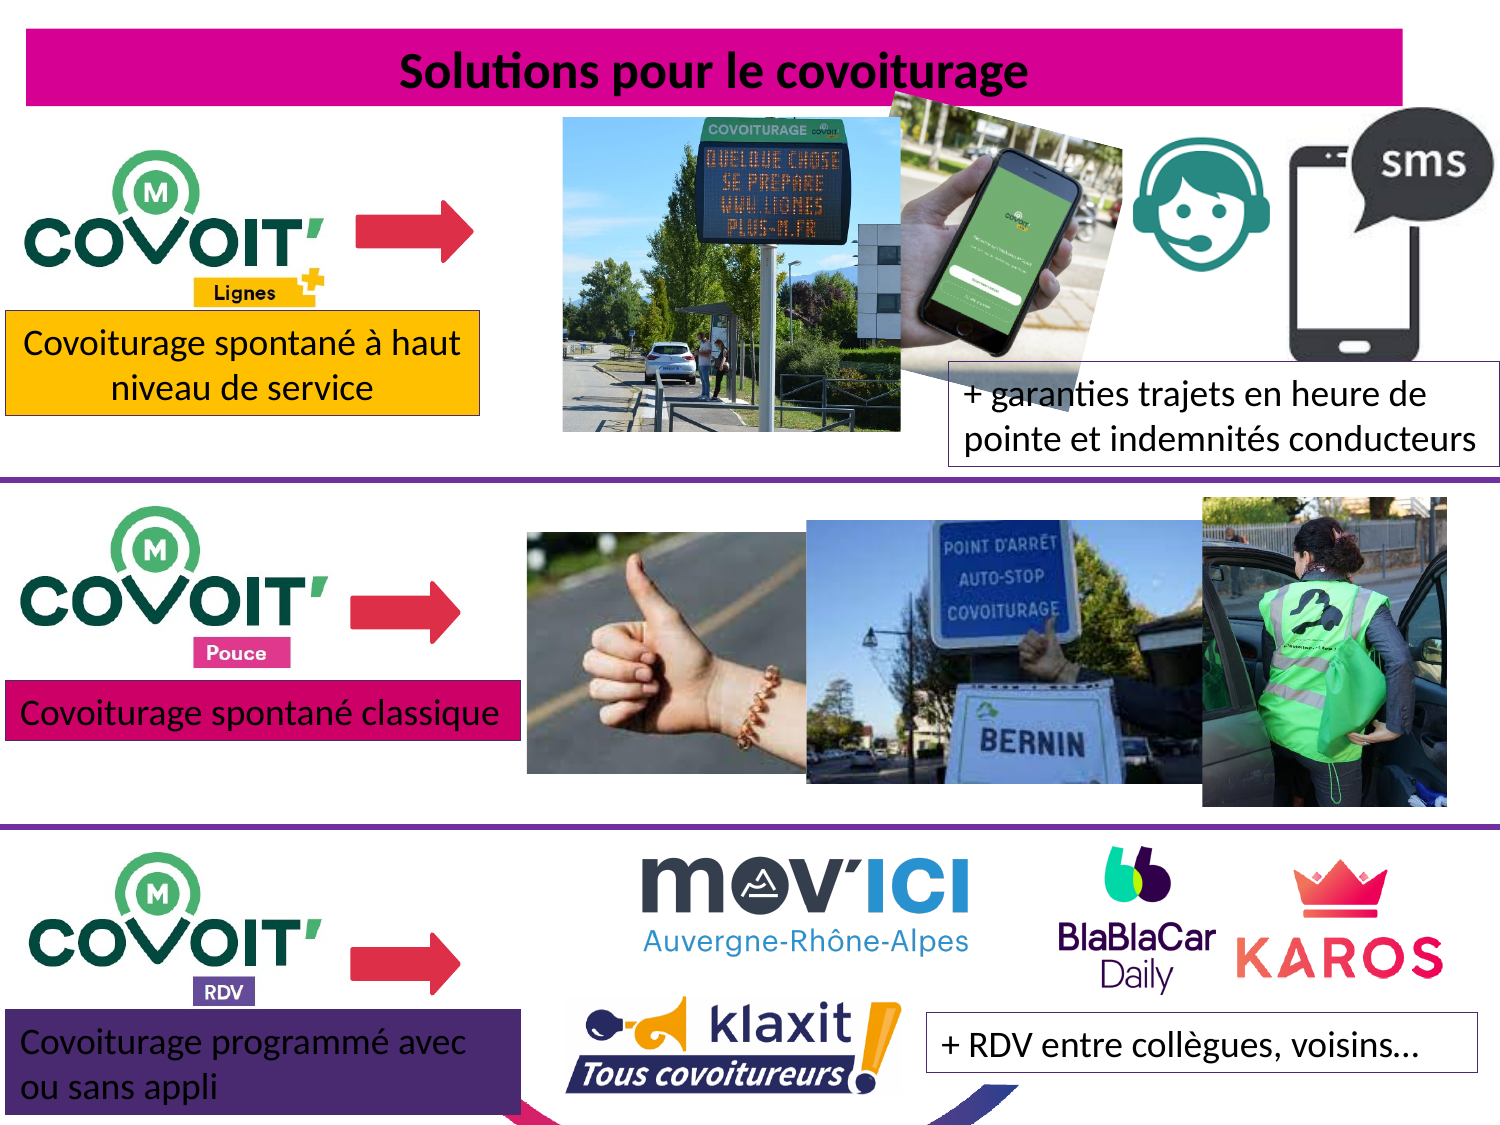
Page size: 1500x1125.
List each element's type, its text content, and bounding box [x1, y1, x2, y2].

picture [466, 991, 1021, 1125]
text_box Solutions pour le covoiturage [26, 28, 1403, 107]
picture [25, 838, 327, 1009]
text_box + RDV entre collègues, voisins… [926, 1012, 1478, 1073]
text_box Covoiturage spontané classique [5, 680, 521, 741]
picture [633, 845, 977, 964]
text_box [357, 202, 472, 262]
picture [21, 143, 330, 310]
picture [526, 497, 1447, 807]
text_box [352, 582, 459, 643]
text_box + garanties trajets en heure de pointe et indemnités conducteurs [948, 361, 1500, 467]
text_box Covoiturage spontané à haut niveau de service [5, 310, 480, 416]
picture [14, 494, 338, 672]
text_box Covoiturage programmé avec ou sans appli [5, 1009, 521, 1115]
text_box [352, 934, 459, 994]
picture [562, 90, 1500, 432]
picture [1224, 831, 1455, 1006]
picture [1059, 846, 1216, 995]
